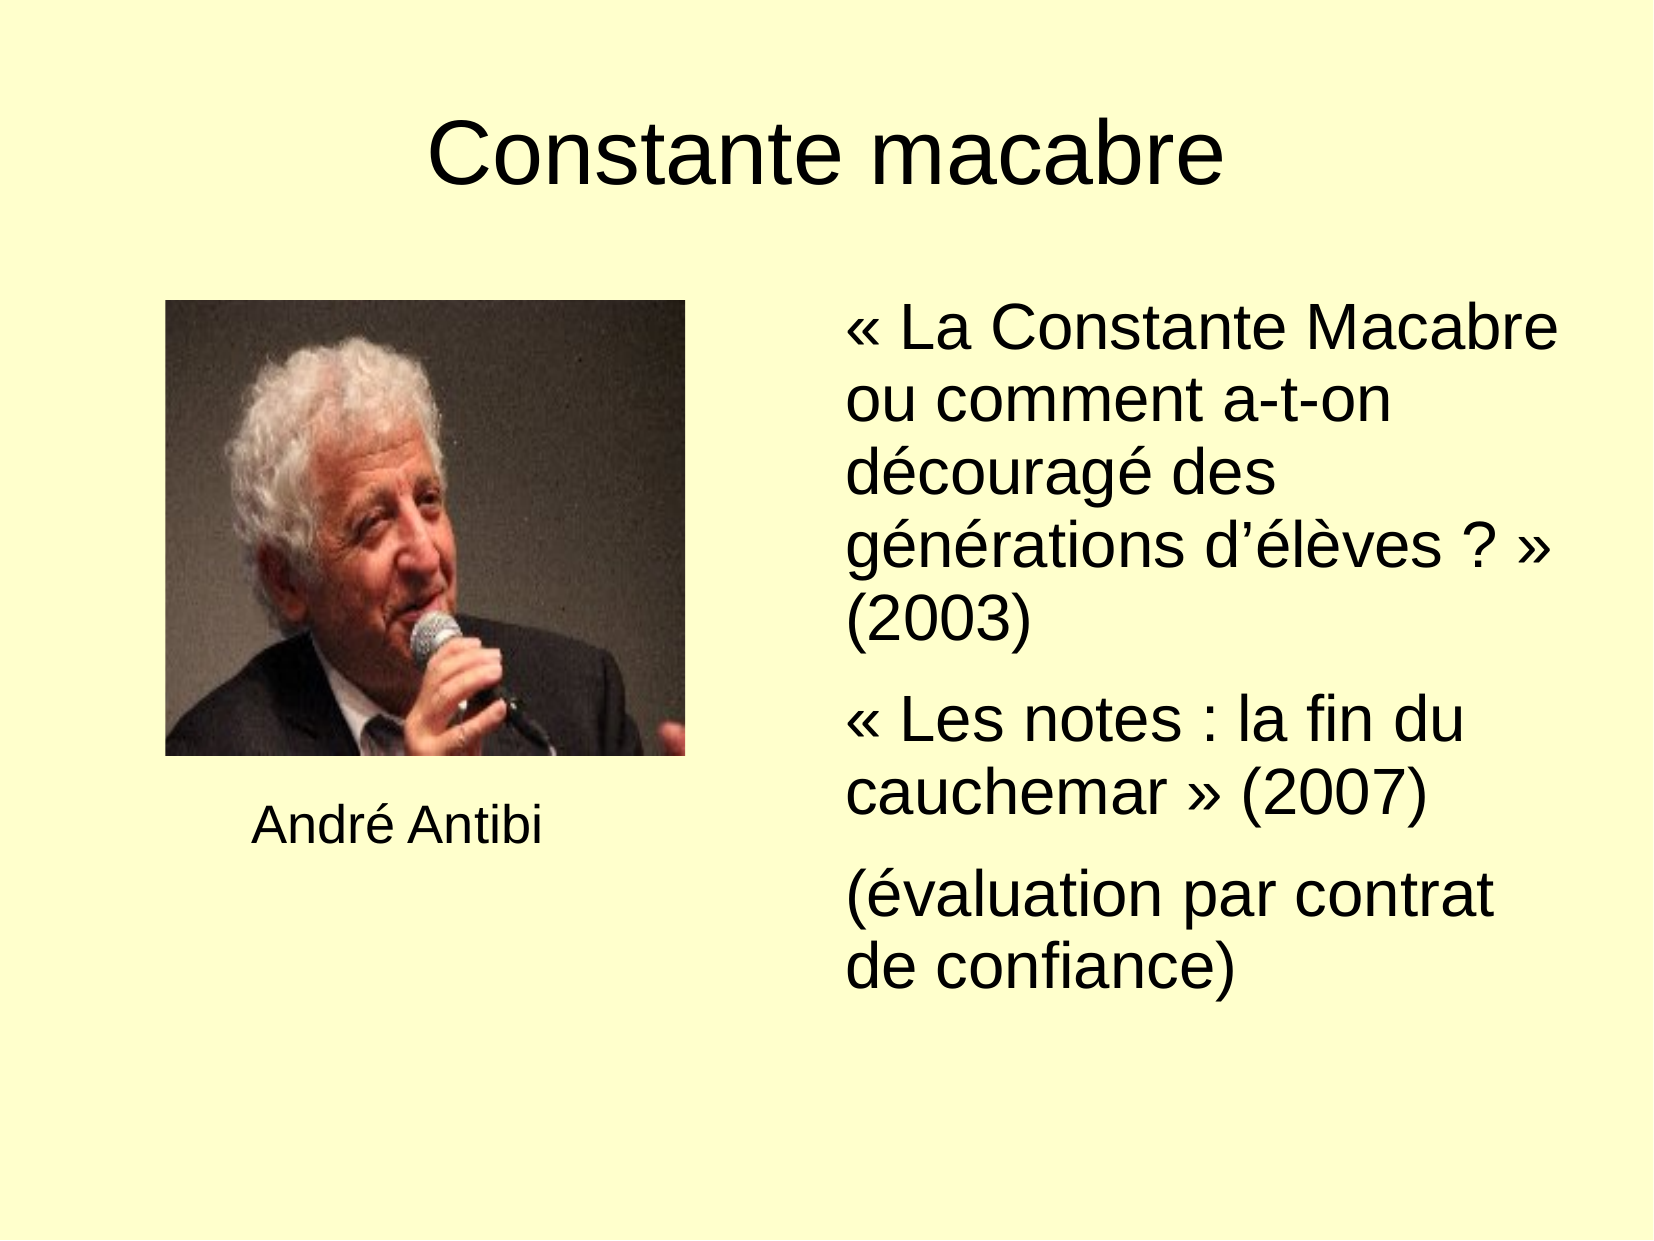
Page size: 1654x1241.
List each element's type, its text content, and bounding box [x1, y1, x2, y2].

list [82, 290, 809, 1010]
list « La Constante Macabre ou comment a-t-on découragé des générations d’élèves ? » (2003) « Les notes : la fin du cauchemar » (2007) (évaluation par contrat de confiance) [845, 290, 1572, 1010]
title Constante macabre [82, 49, 1571, 257]
text_box André Antibi [236, 786, 559, 863]
